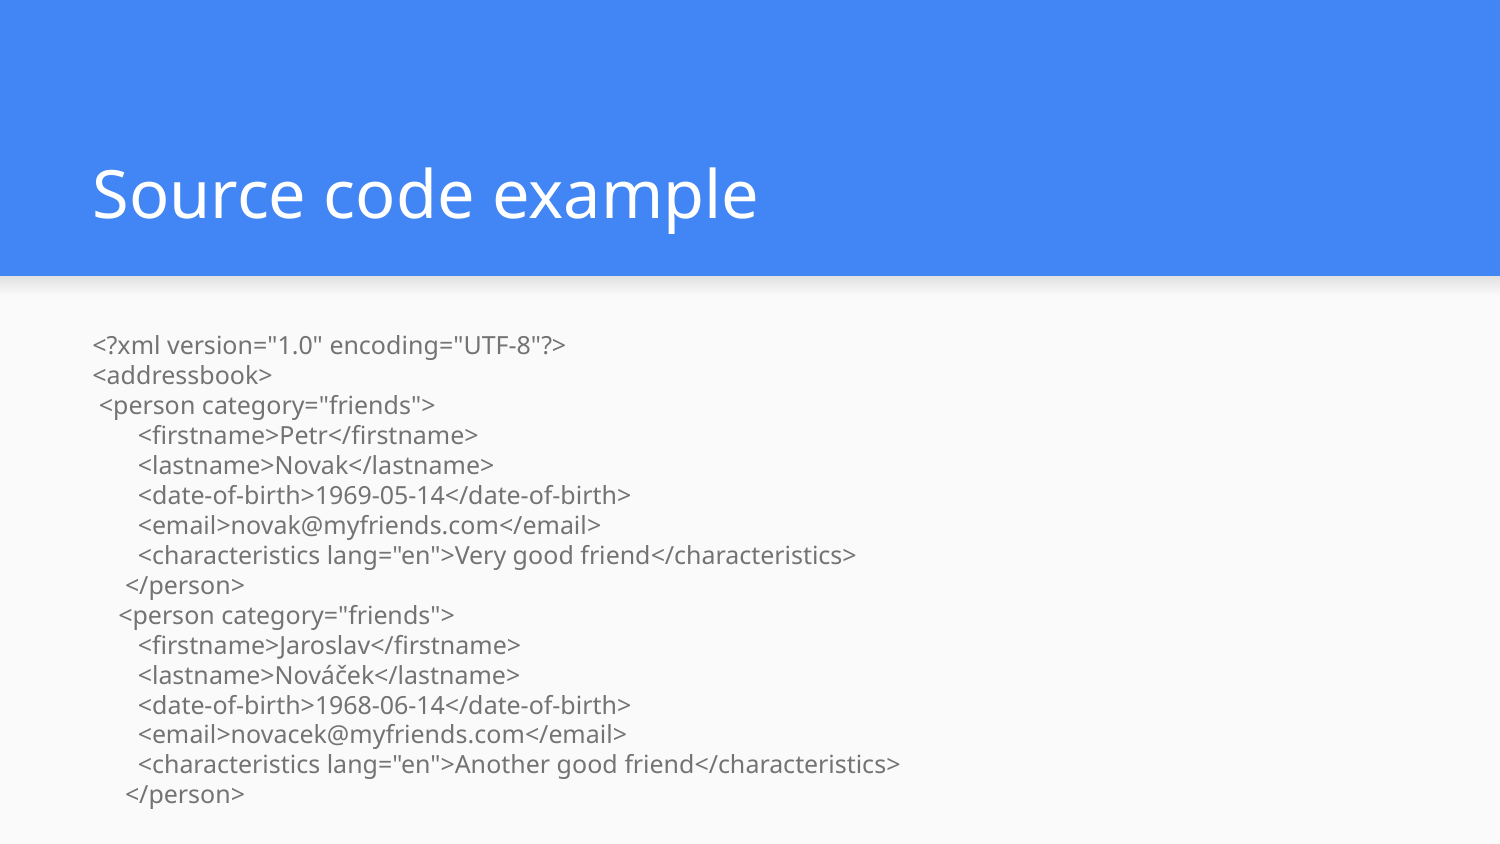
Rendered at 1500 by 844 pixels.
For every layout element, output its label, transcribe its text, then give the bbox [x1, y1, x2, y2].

list <?xml version="1.0" encoding="UTF-8"?> <addressbook> <person category="friends"> <firstname>Petr</firstname> <lastname>Novak</lastname> <date-of-birth>1969-05-14</date-of-birth> <email>novak@myfriends.com</email> <characteristics lang="en">Very good friend</characteristics> </person> <person category="friends"> <firstname>Jaroslav</firstname> <lastname>Nováček</lastname> <date-of-birth>1968-06-14</date-of-birth> <email>novacek@myfriends.com</email> <characteristics lang="en">Another good friend</characteristics> </person> [77, 314, 1427, 760]
title Source code example [77, 121, 1427, 248]
